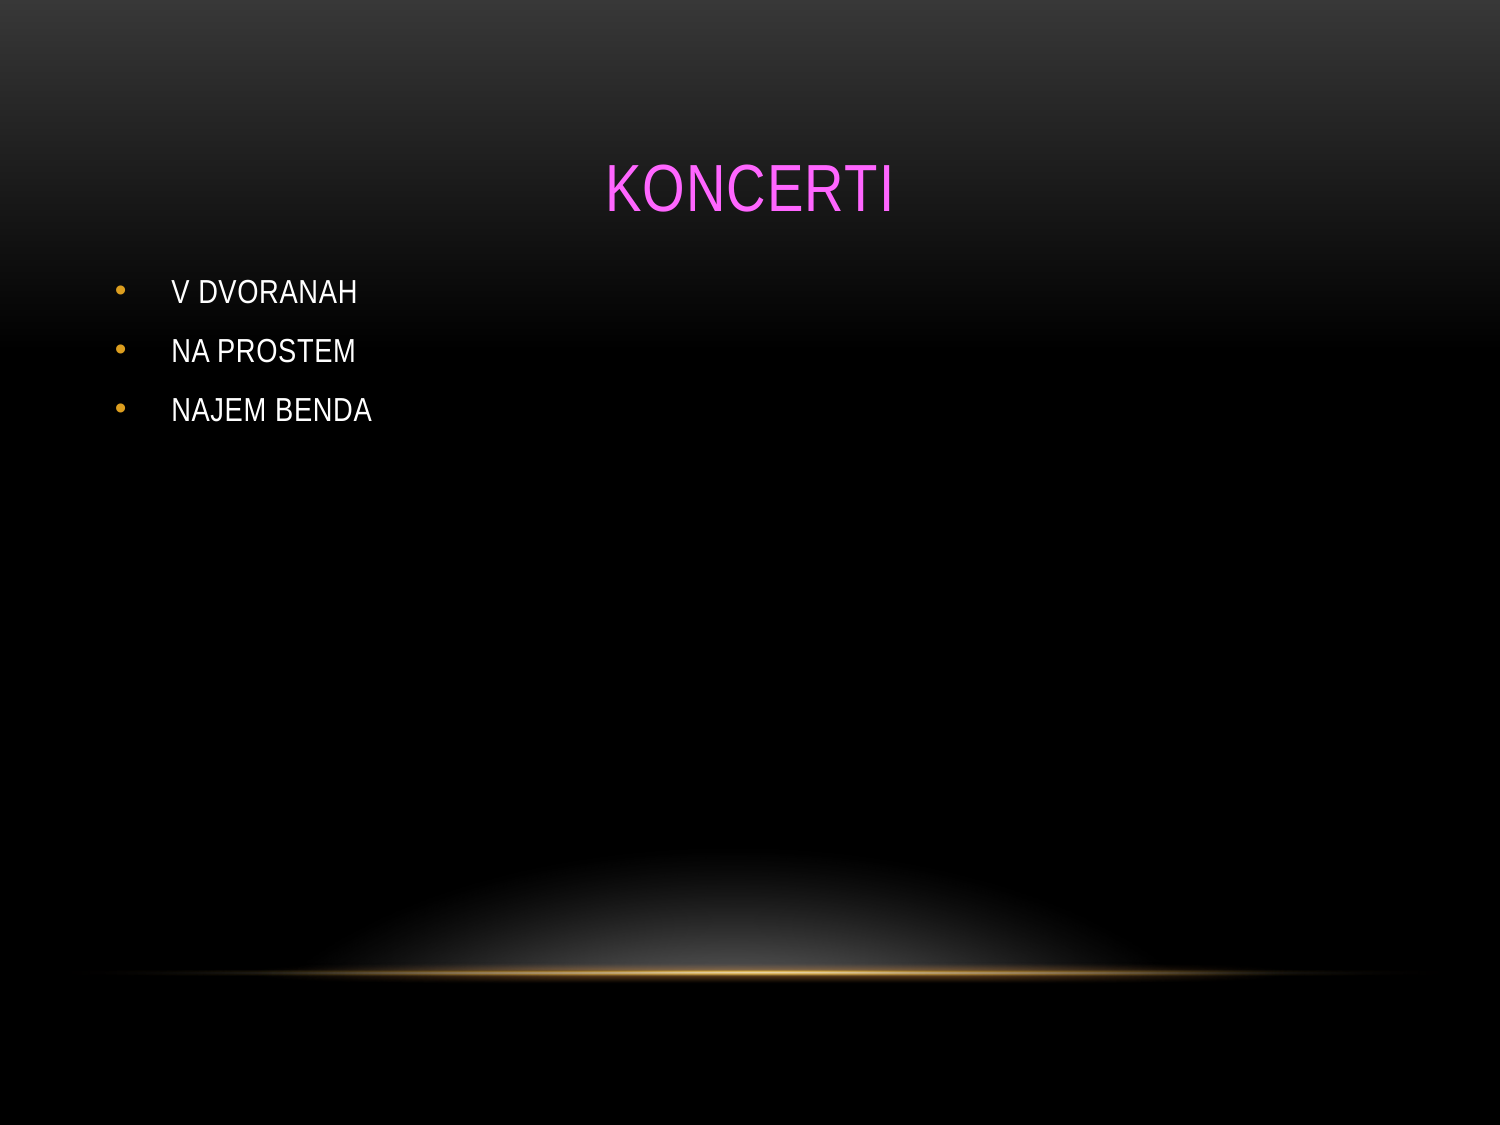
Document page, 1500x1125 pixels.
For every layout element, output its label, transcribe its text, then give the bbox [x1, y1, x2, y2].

picture [0, 0, 1500, 1125]
title KONCERTI [99, 45, 1400, 233]
list V DVORANAH NA PROSTEM NAJEM BENDA [99, 262, 1400, 938]
